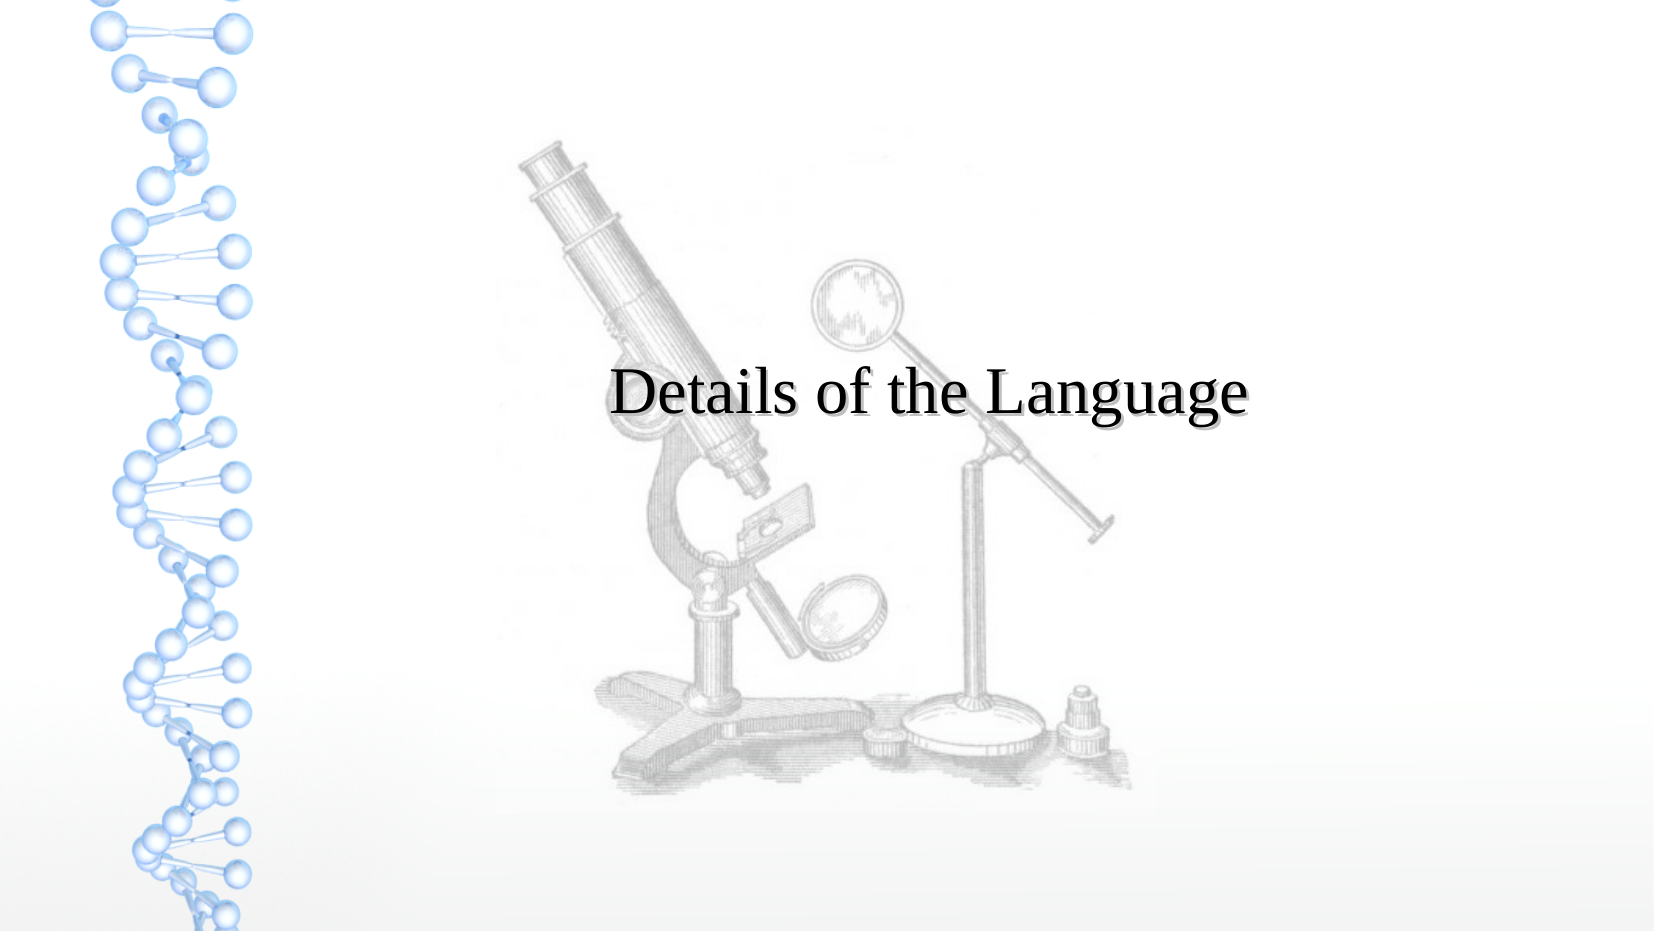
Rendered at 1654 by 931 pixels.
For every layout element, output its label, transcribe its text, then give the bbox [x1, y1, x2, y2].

picture [0, 0, 1654, 931]
subtitle Details of the Language [265, 35, 1595, 748]
